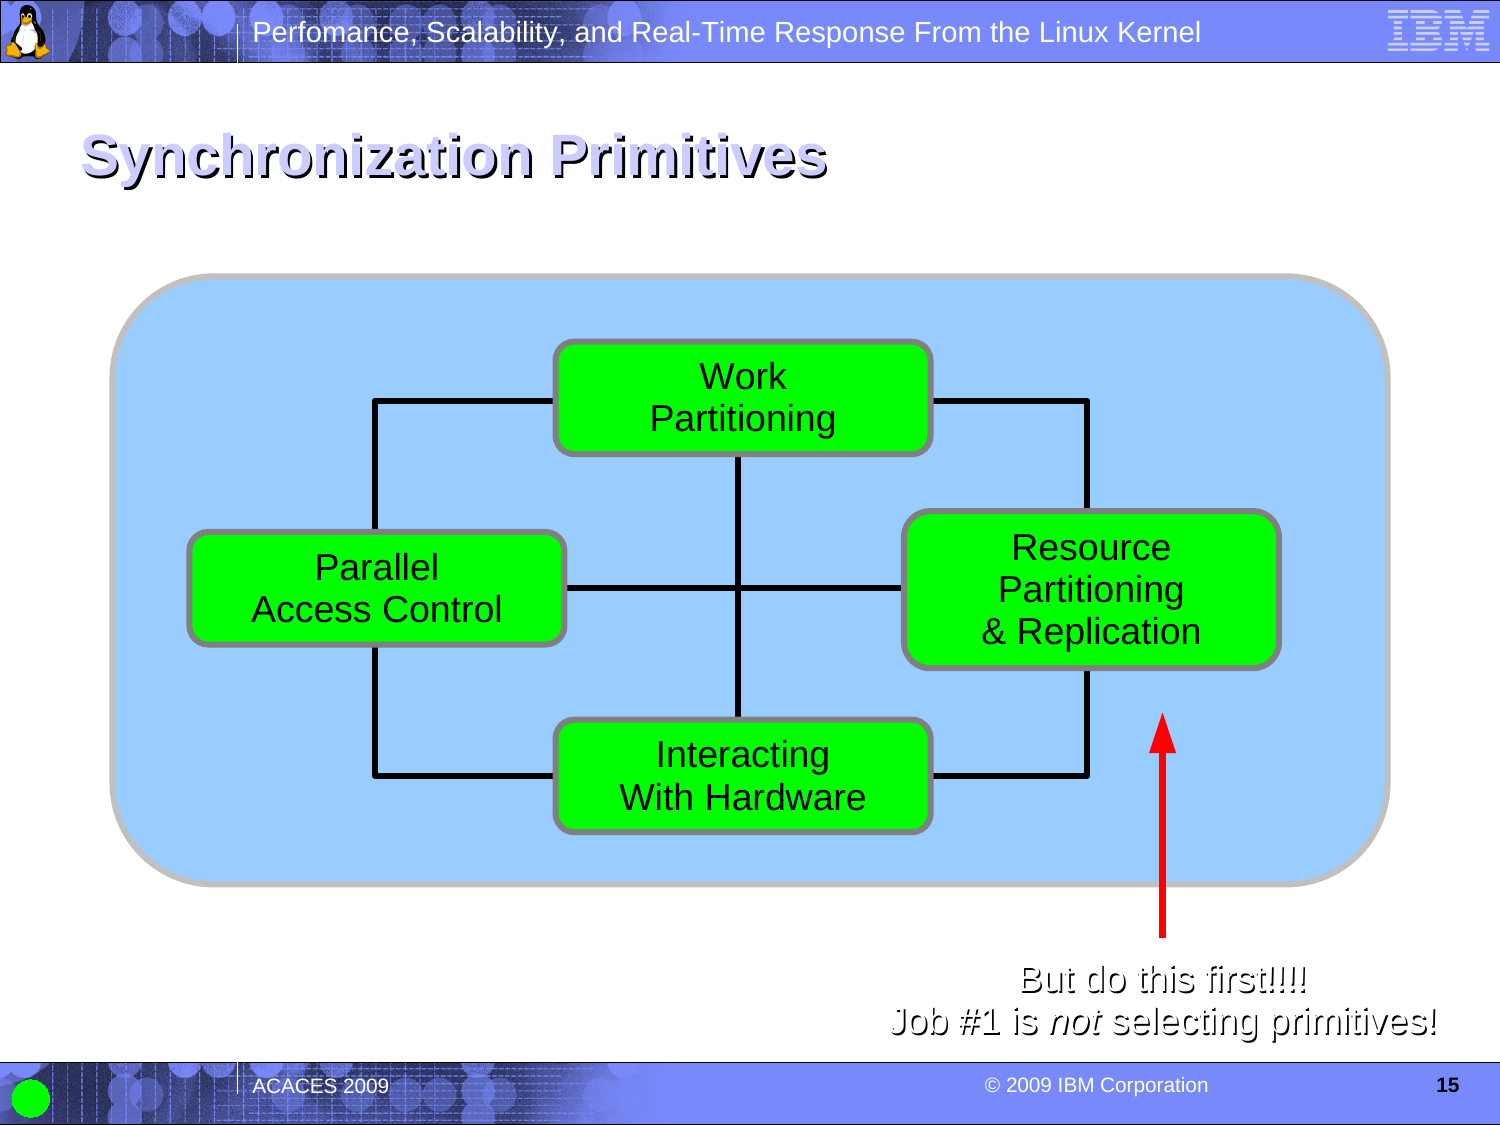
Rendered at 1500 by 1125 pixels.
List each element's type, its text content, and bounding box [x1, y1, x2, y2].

text_box But do this first!!!! Job #1 is not selecting primitives! [873, 950, 1453, 1050]
text_box Resource Partitioning & Replication [903, 511, 1280, 669]
text_box Interacting With Hardware [555, 719, 931, 833]
picture [0, 1063, 1500, 1124]
text_box Work Partitioning [555, 341, 931, 455]
picture [1, 1, 1500, 62]
text_box [112, 276, 1388, 885]
text_box Parallel Access Control [189, 531, 565, 645]
text_box [11, 1079, 50, 1118]
title Synchronization Primitives [79, 116, 1433, 199]
